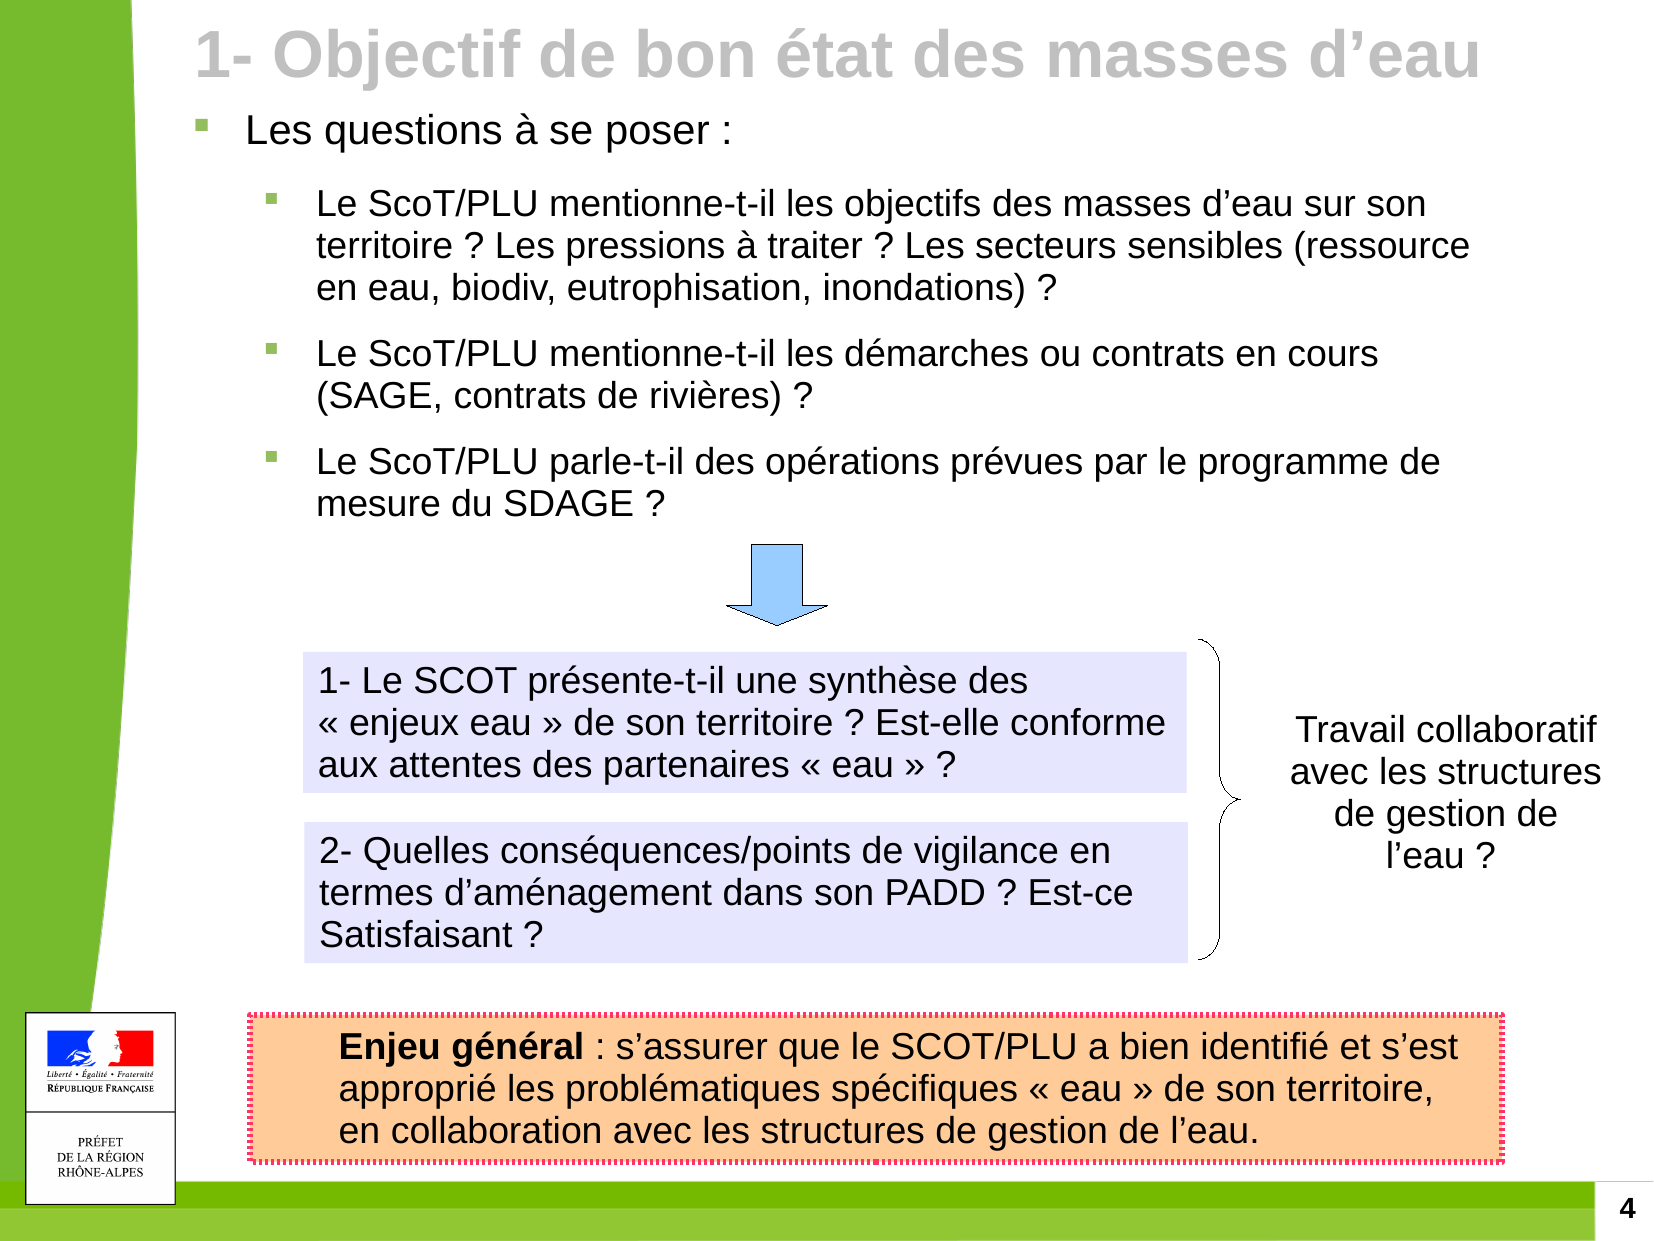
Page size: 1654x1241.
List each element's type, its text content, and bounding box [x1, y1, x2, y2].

title 1- Objectif de bon état des masses d’eau [95, 0, 1584, 159]
picture [0, 0, 1654, 1241]
text_box [726, 544, 828, 626]
text_box 2- Quelles conséquences/points de vigilance en termes d’aménagement dans son PADD ? Est-ce Satisfaisant ? [304, 822, 1188, 964]
text_box 1- Le SCOT présente-t-il une synthèse des « enjeux eau » de son territoire ? Est-elle conforme aux attentes des partenaires « eau » ? [303, 651, 1187, 793]
list Les questions à se poser : Le ScoT/PLU mentionne-t-il les objectifs des masses d’eau sur son territoire ? Les pressions à traiter ? Les secteurs sensibles (ressource en eau, biodiv, eutrophisation, inondations) ? Le ScoT/PLU mentionne-t-il les démarches ou contrats en cours (SAGE, contrats de rivières) ? Le ScoT/PLU parle-t-il des opérations prévues par le programme de mesure du SDAGE ? [174, 106, 1504, 827]
text_box Travail collaboratif avec les structures de gestion de l’eau ? [1259, 700, 1633, 884]
text_box Enjeu général : s’assurer que le SCOT/PLU a bien identifié et s’est approprié les problématiques spécifiques « eau » de son territoire, en collaboration avec les structures de gestion de l’eau. [250, 1014, 1503, 1162]
